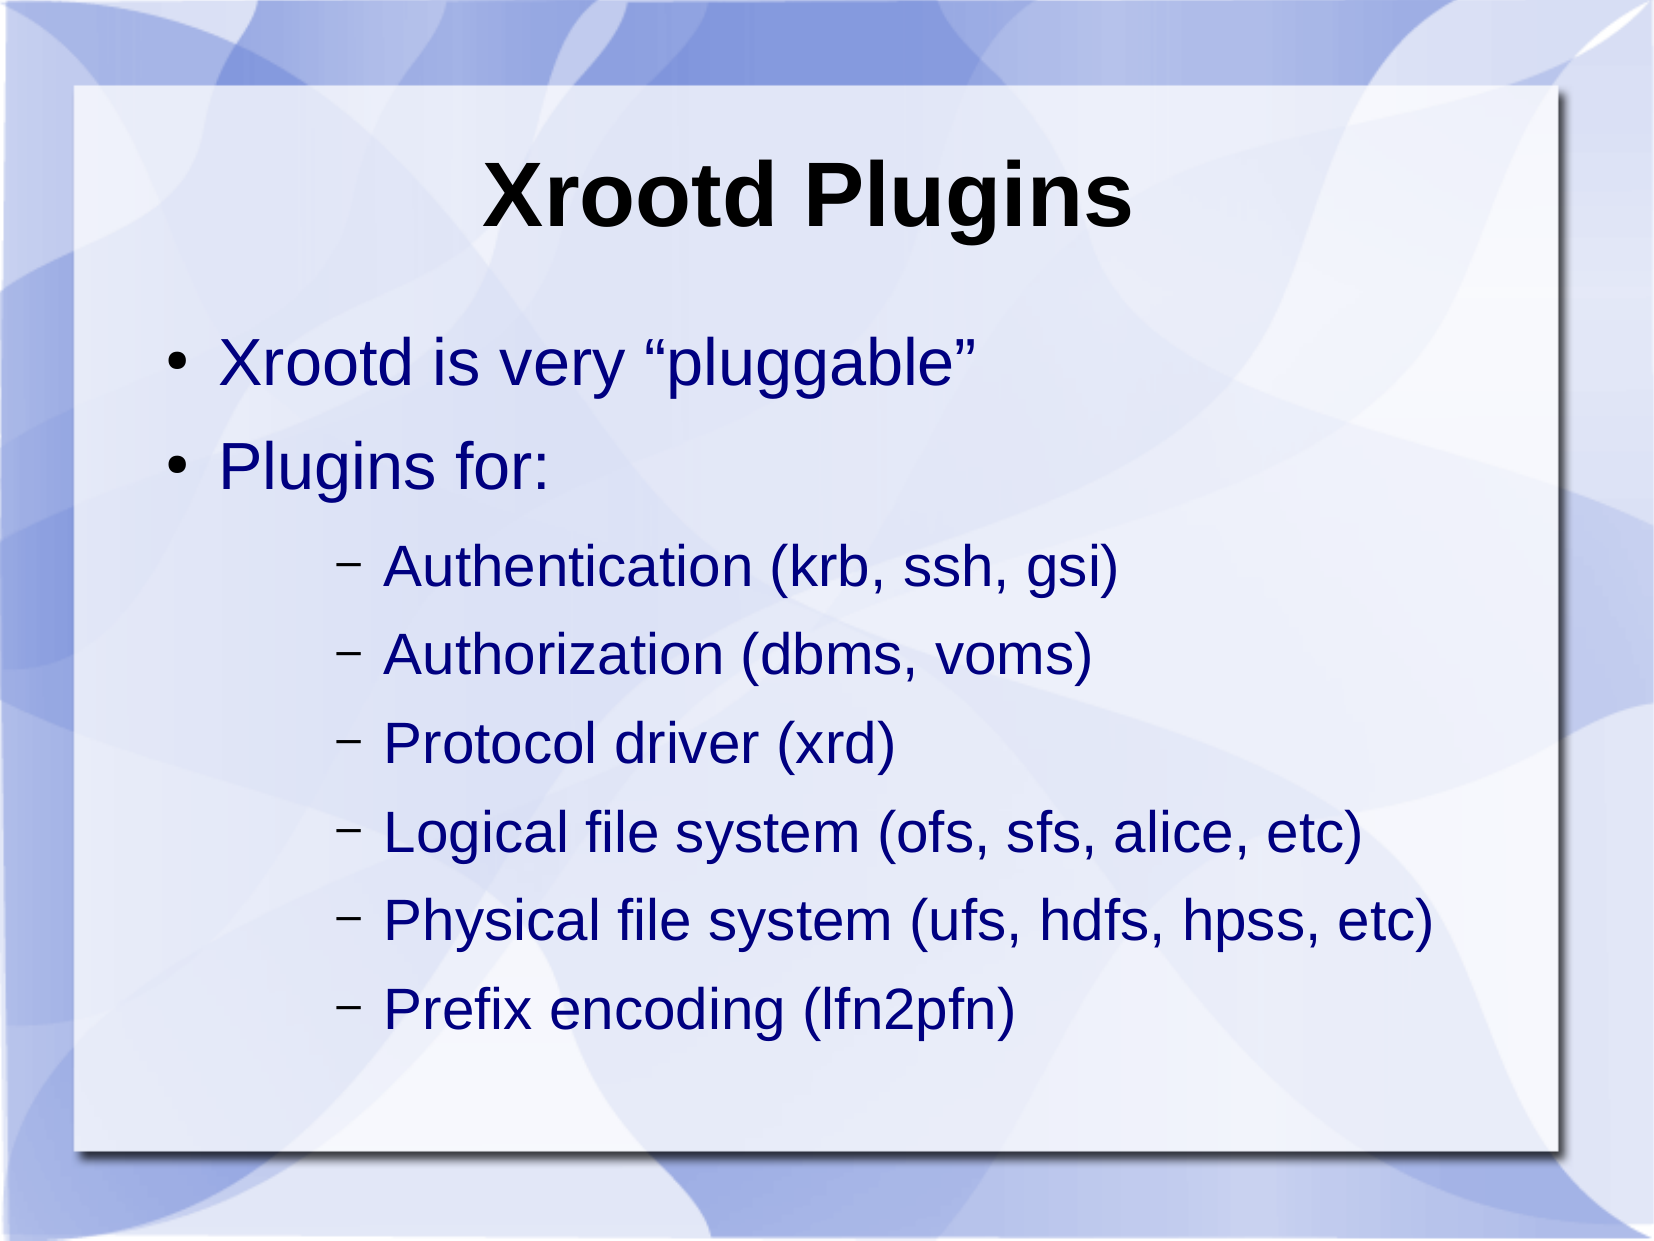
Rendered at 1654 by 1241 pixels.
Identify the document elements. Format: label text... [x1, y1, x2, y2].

picture [0, 0, 1654, 1241]
list Xrootd is very “pluggable” Plugins for: Authentication (krb, ssh, gsi) Authorization (dbms, voms) Protocol driver (xrd) Logical file system (ofs, sfs, alice, etc) Physical file system (ufs, hdfs, hpss, etc) Prefix encoding (lfn2pfn) [147, 324, 1506, 1217]
title Xrootd Plugins [82, 98, 1536, 291]
